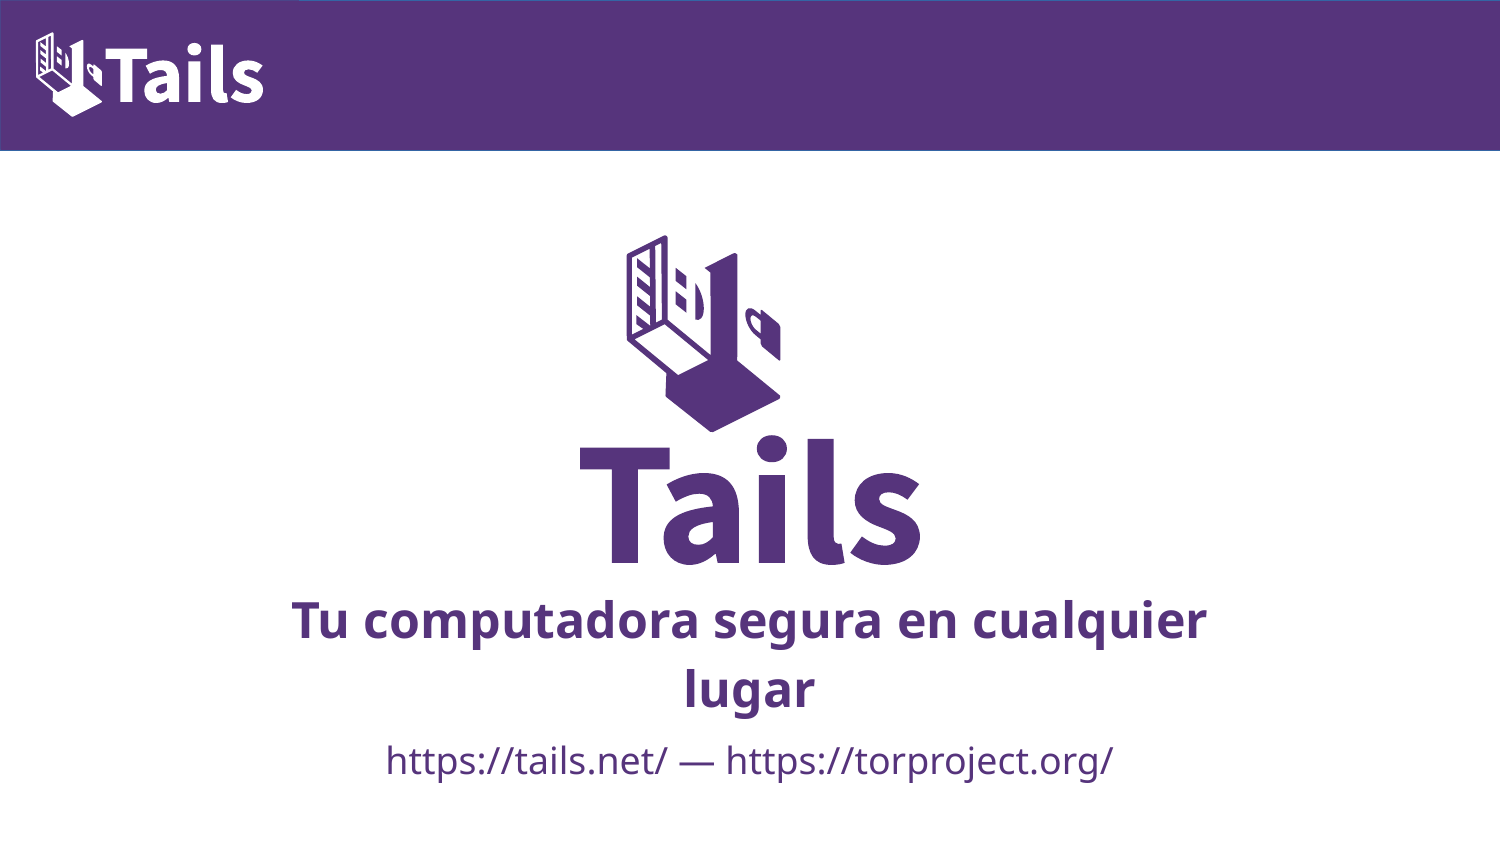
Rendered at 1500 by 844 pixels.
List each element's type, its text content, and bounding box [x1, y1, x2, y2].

picture [553, 204, 947, 590]
title https://tails.net/ — https://torproject.org/ [359, 696, 1141, 824]
title Tu computadora segura en cualquier lugar [262, 590, 1238, 717]
